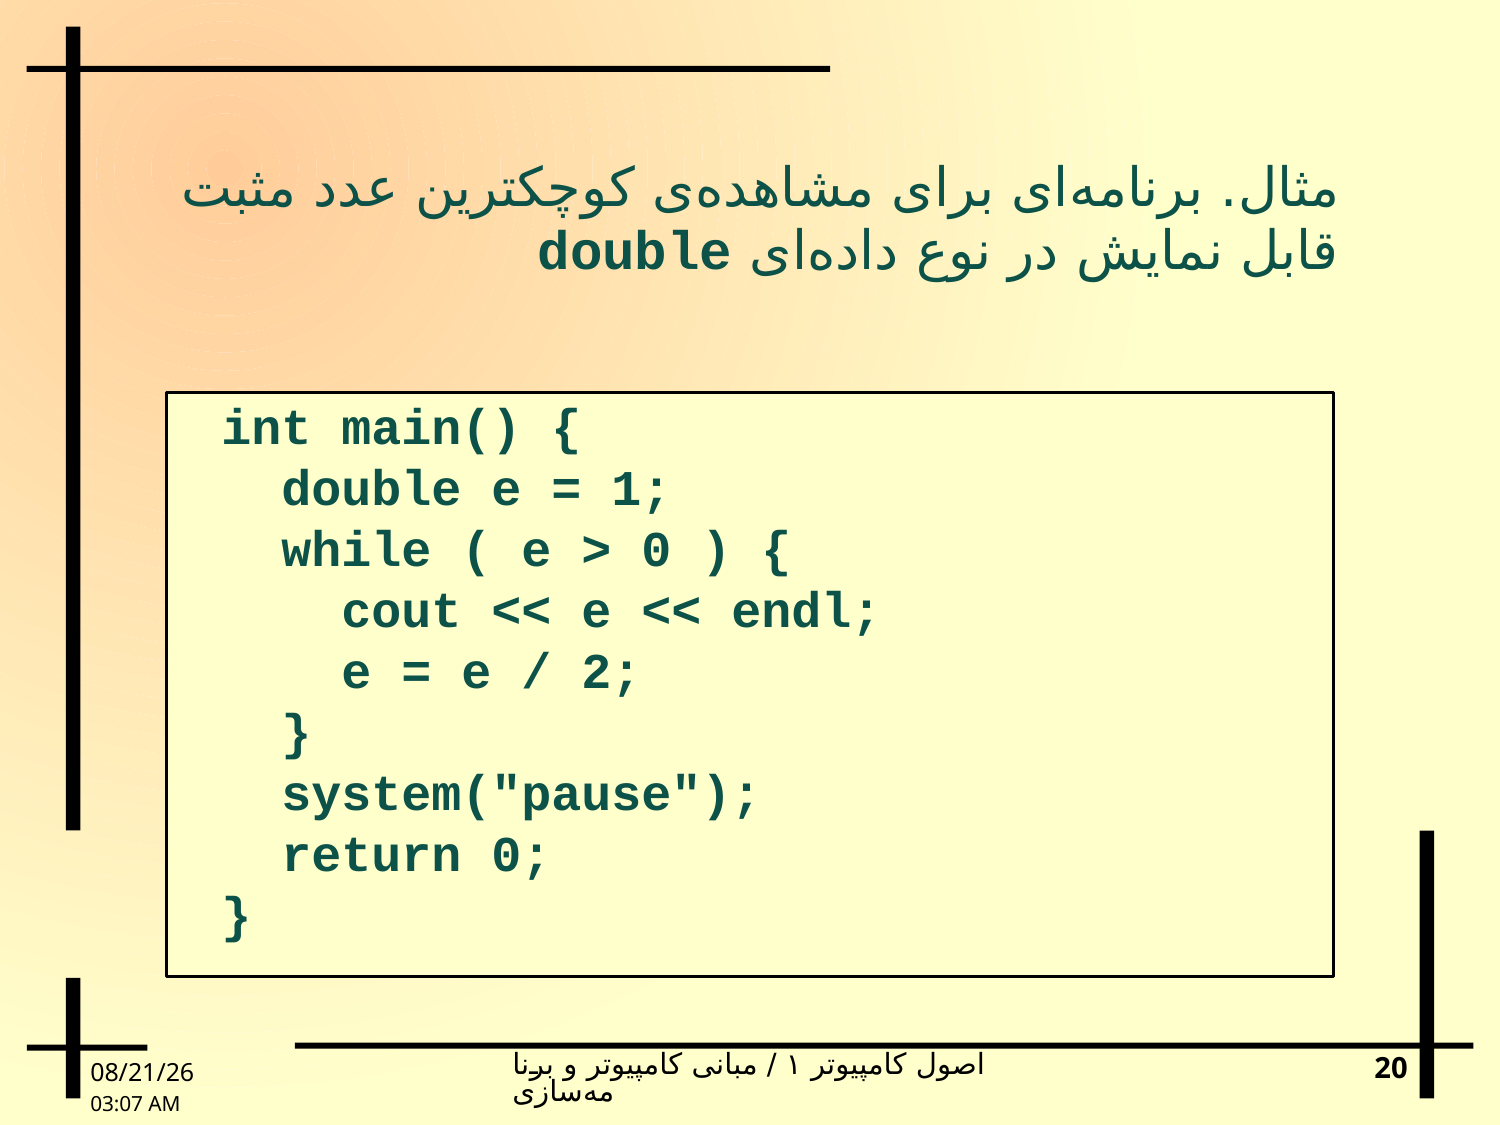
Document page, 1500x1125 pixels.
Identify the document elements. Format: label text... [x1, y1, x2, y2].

list مثال. برنامه‌ای برای مشاهده‌ی کوچکترین عدد مثبت قابل نمایش در نوع داده‌ای double [150, 155, 1393, 326]
list int main() { double e = 1; while ( e > 0 ) { cout << e << endl; e = e / 2; } system("pause"); return 0; } [166, 392, 1334, 977]
